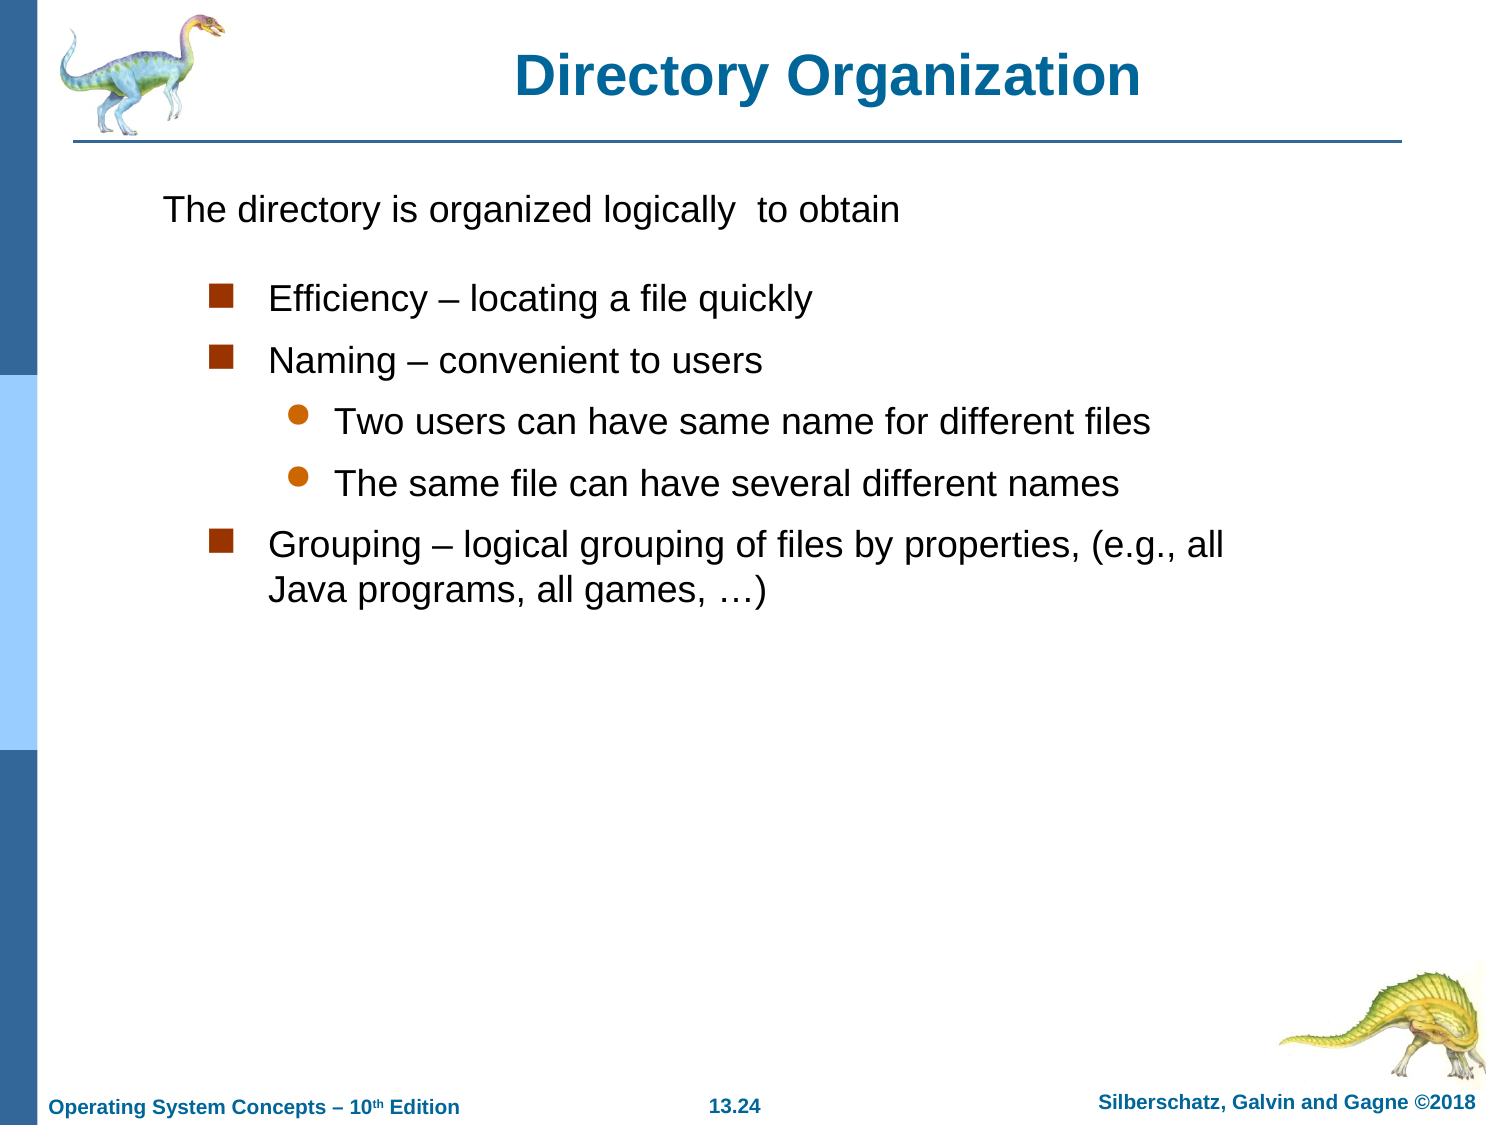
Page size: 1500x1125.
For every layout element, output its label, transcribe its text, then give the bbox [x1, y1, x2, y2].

picture [1275, 959, 1486, 1090]
picture [46, 0, 243, 149]
title Directory Organization [193, 39, 1464, 115]
list Efficiency – locating a file quickly Naming – convenient to users Two users can have same name for different files The same file can have several different names Grouping – logical grouping of files by properties, (e.g., all Java programs, all games, …) [196, 266, 1254, 999]
picture [1415, 1094, 1423, 1099]
text_box The directory is organized logically to obtain [147, 177, 1327, 238]
